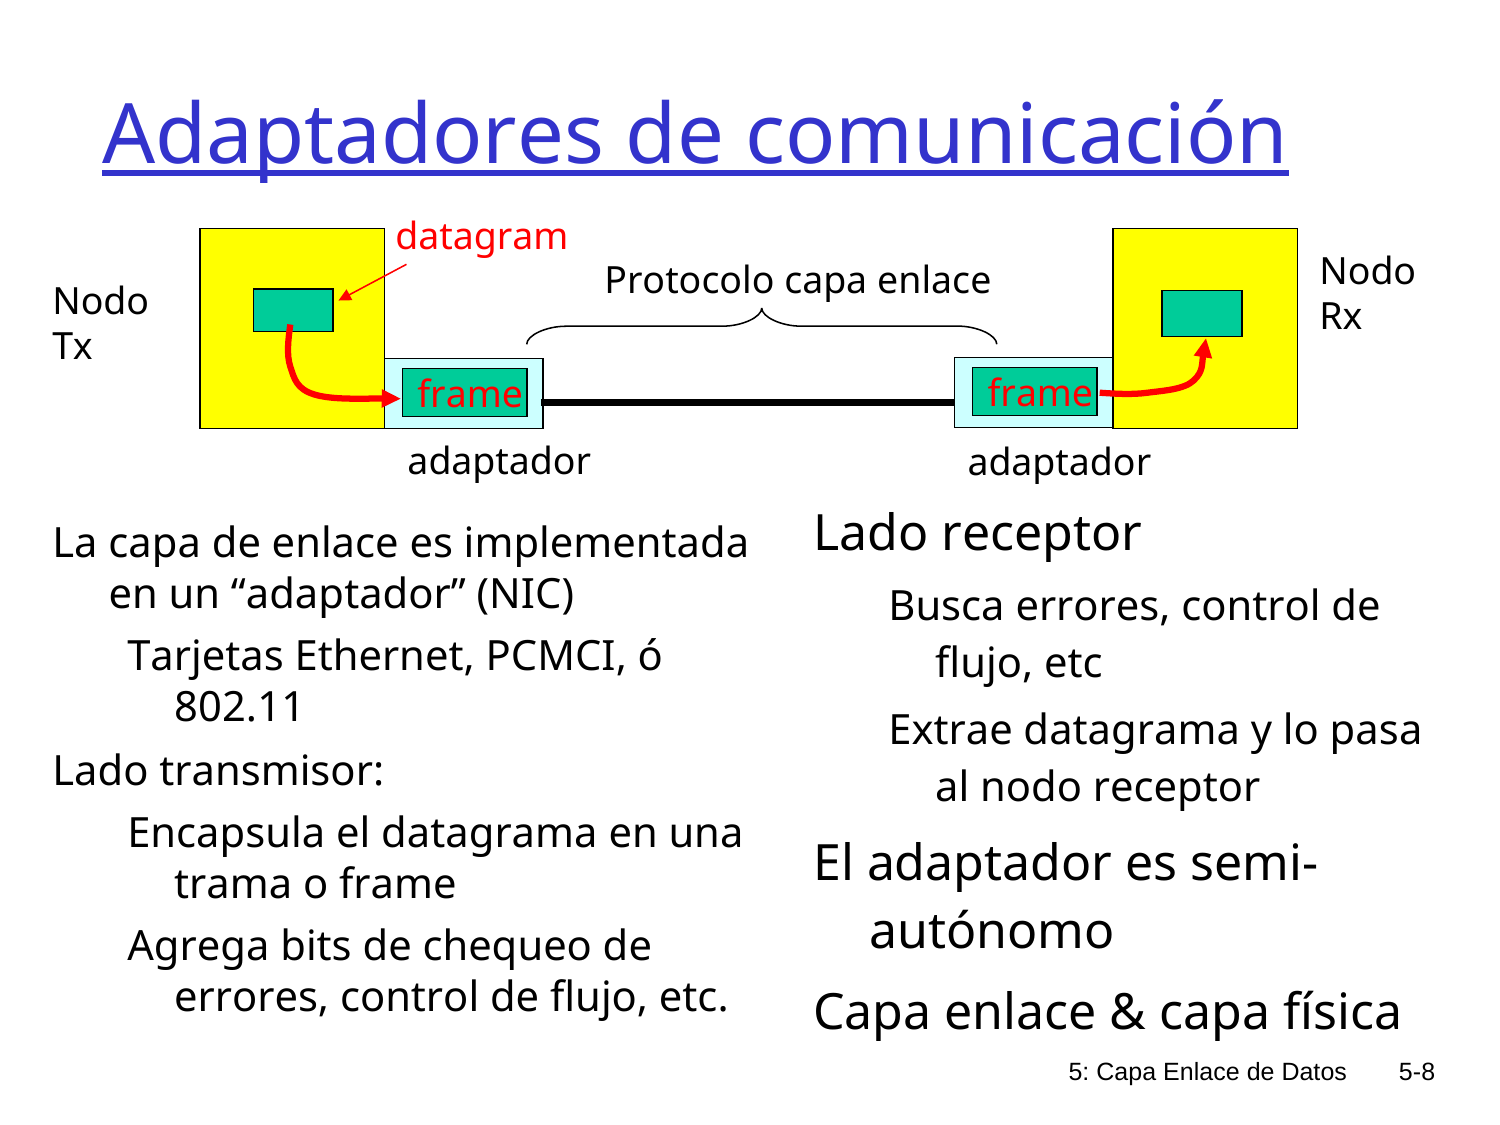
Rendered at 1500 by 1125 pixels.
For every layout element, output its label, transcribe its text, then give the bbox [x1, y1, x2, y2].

text_box Nodo Rx [1304, 238, 1432, 345]
list La capa de enlace es implementada en un “adaptador” (NIC) Tarjetas Ethernet, PCMCI, ó 802.11 Lado transmisor: Encapsula el datagrama en una trama o frame Agrega bits de chequeo de errores, control de flujo, etc. [37, 508, 788, 1125]
text_box [200, 228, 543, 429]
text_box frame [402, 368, 527, 417]
text_box adaptador [952, 430, 1167, 491]
text_box Nodo Tx [37, 269, 175, 375]
title Adaptadores de comunicación [87, 37, 1363, 225]
text_box frame [972, 367, 1097, 416]
text_box datagram [380, 204, 584, 265]
text_box adaptador [392, 429, 607, 490]
list Lado receptor Busca errores, control de flujo, etc Extrae datagrama y lo pasa al nodo receptor El adaptador es semi-autónomo Capa enlace & capa física [798, 489, 1470, 1062]
text_box [954, 228, 1298, 429]
text_box Protocolo capa enlace [589, 247, 1007, 309]
